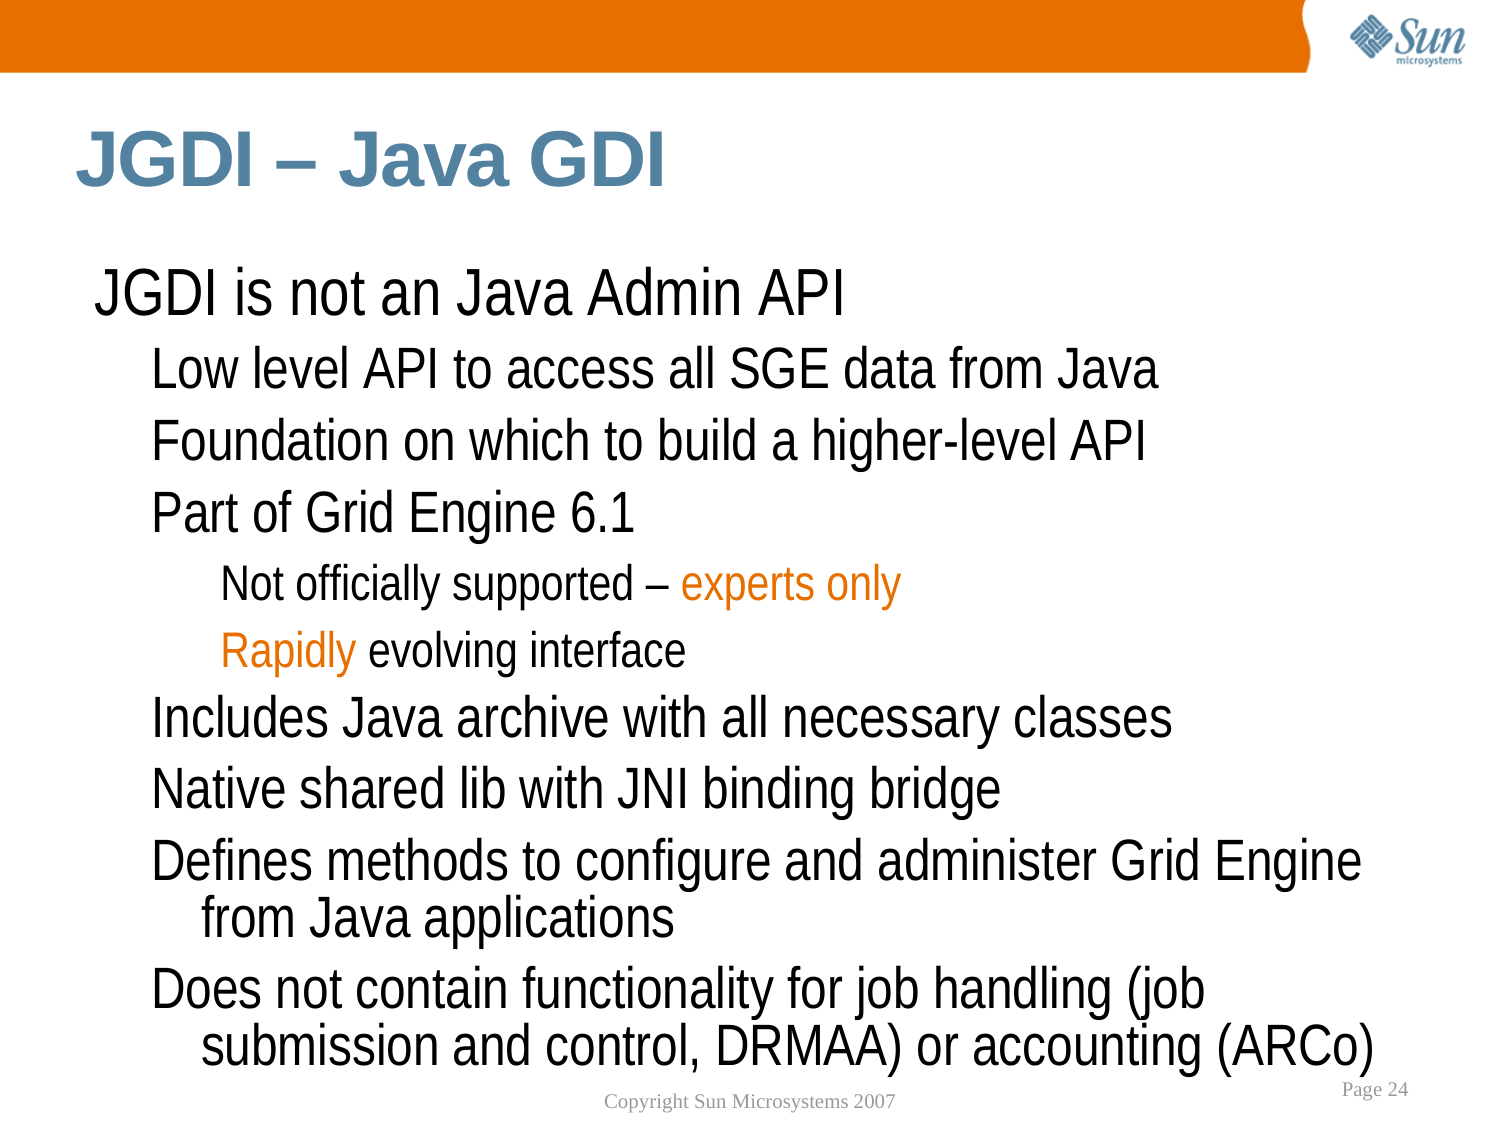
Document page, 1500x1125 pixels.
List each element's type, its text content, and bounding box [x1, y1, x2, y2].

list JGDI is not an Java Admin API Low level API to access all SGE data from Java Foundation on which to build a higher-level API Part of Grid Engine 6.1 Not officially supported – experts only Rapidly evolving interface Includes Java archive with all necessary classes Native shared lib with JNI binding bridge Defines methods to configure and administer Grid Engine from Java applications Does not contain functionality for job handling (job submission and control, DRMAA) or accounting (ARCo) [75, 263, 1425, 1081]
title JGDI – Java GDI [75, 122, 1438, 228]
picture [0, 0, 1500, 75]
